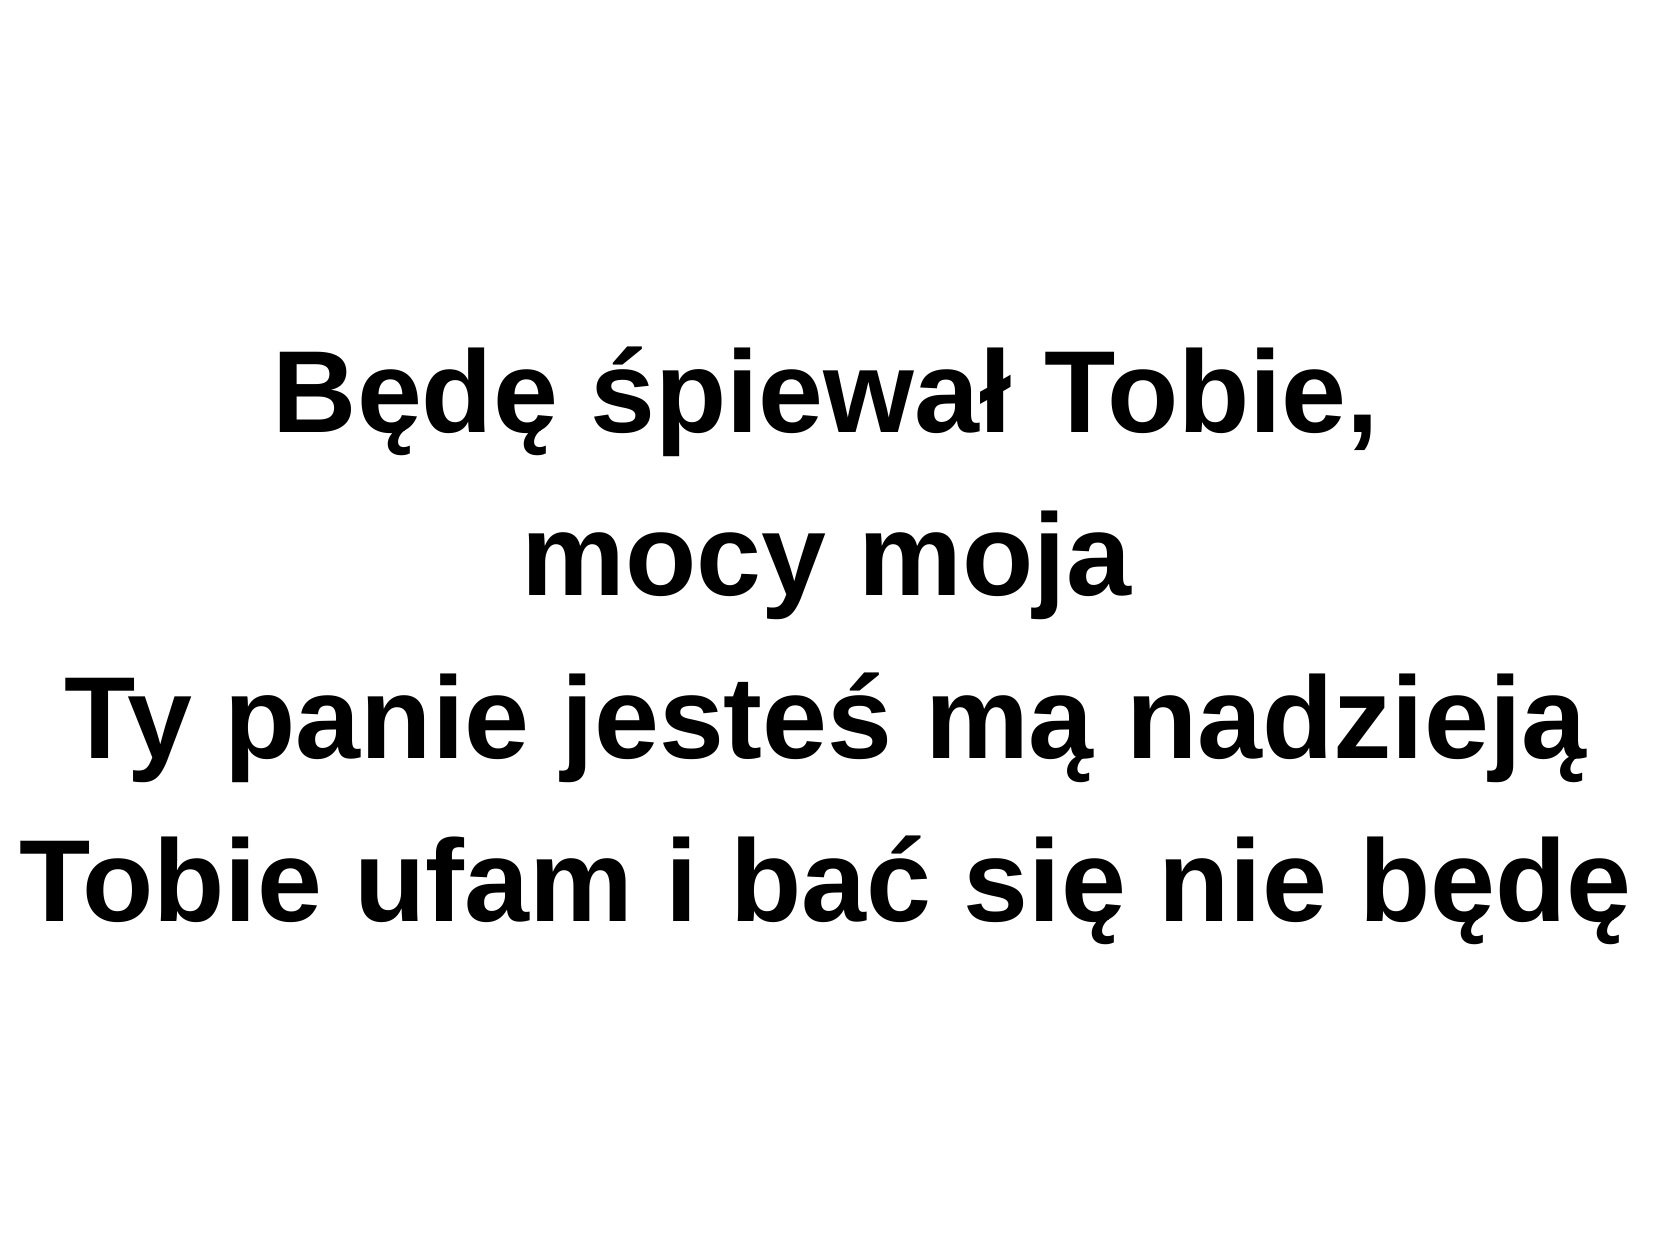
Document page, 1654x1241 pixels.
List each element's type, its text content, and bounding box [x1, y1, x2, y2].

subtitle Będę śpiewał Tobie, mocy moja Ty panie jesteś mą nadzieją Tobie ufam i bać się nie będę [0, 0, 1654, 1241]
